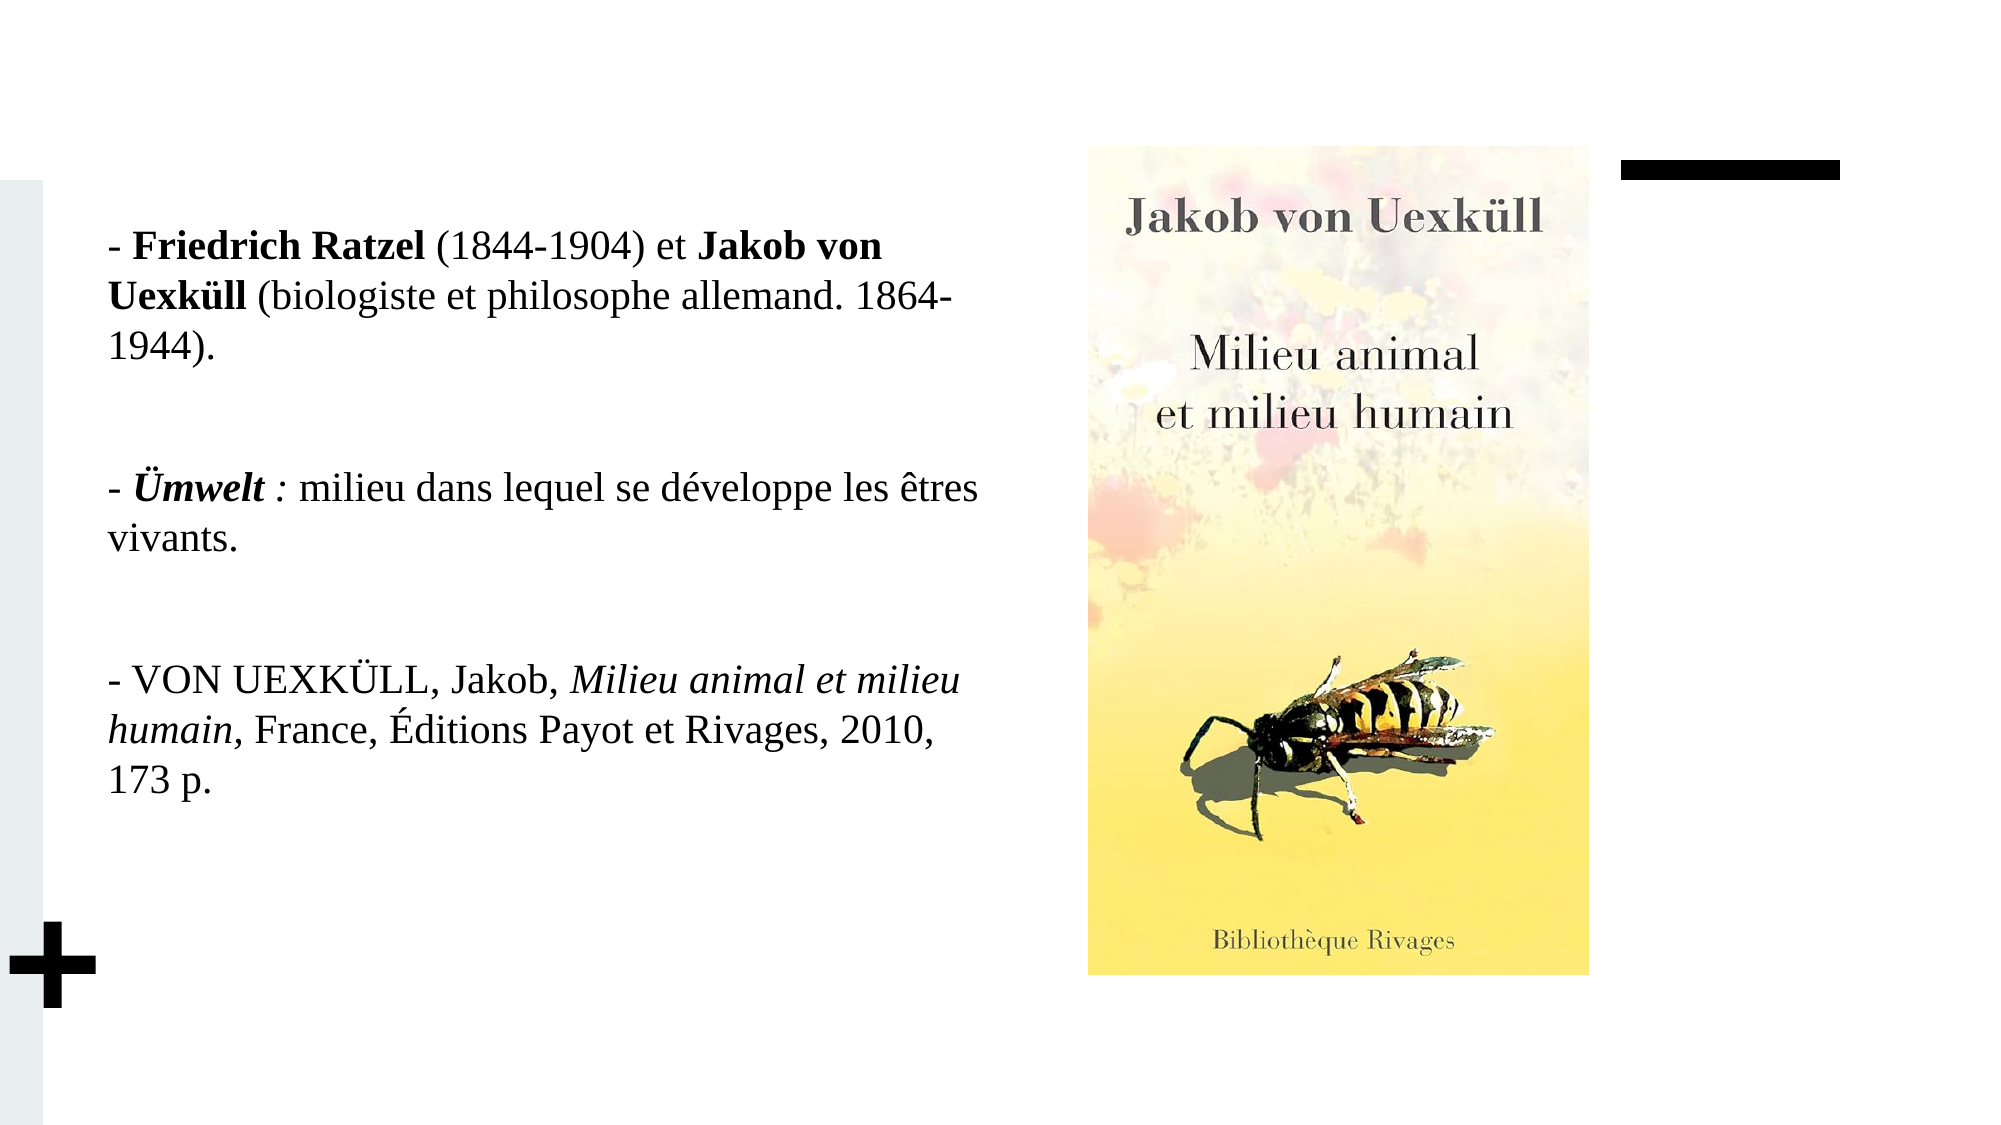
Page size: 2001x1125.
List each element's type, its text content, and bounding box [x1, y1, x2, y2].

picture [1088, 146, 1589, 975]
list - Friedrich Ratzel (1844-1904) et Jakob von Uexküll (biologiste et philosophe allemand. 1864-1944). - Ümwelt : milieu dans lequel se développe les êtres vivants. - VON UEXKÜLL, Jakob, Milieu animal et milieu humain, France, Éditions Payot et Rivages, 2010, 173 p. [92, 210, 1024, 975]
